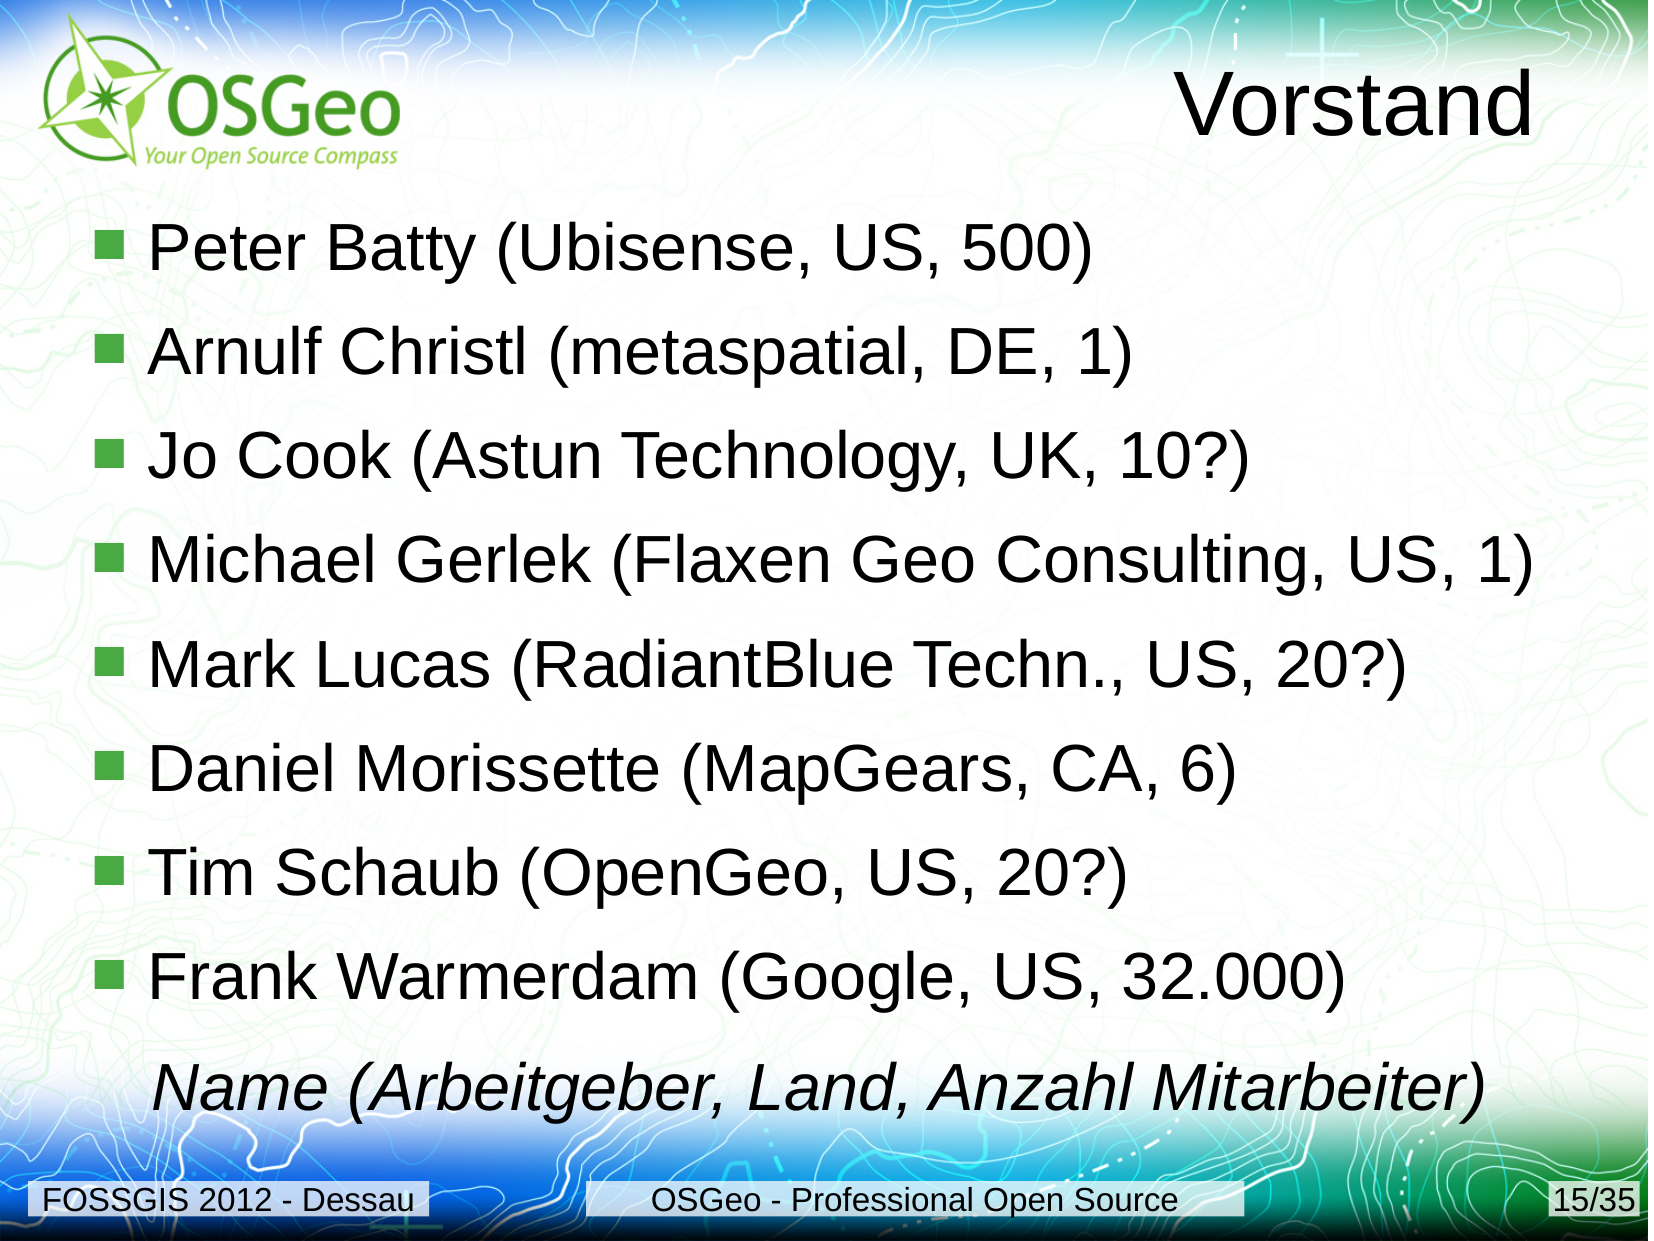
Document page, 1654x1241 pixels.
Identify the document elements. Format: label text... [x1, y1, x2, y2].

text_box Name (Arbeitgeber, Land, Anzahl Mitarbeiter) [136, 1042, 1533, 1132]
picture [0, 0, 1648, 1241]
title Vorstand [430, 29, 1536, 178]
list Peter Batty (Ubisense, US, 500) Arnulf Christl (metaspatial, DE, 1) Jo Cook (Astun Technology, UK, 10?) Michael Gerlek (Flaxen Geo Consulting, US, 1) Mark Lucas (RadiantBlue Techn., US, 20?) Daniel Morissette (MapGears, CA, 6) Tim Schaub (OpenGeo, US, 20?) Frank Warmerdam (Google, US, 32.000) [76, 209, 1603, 1015]
